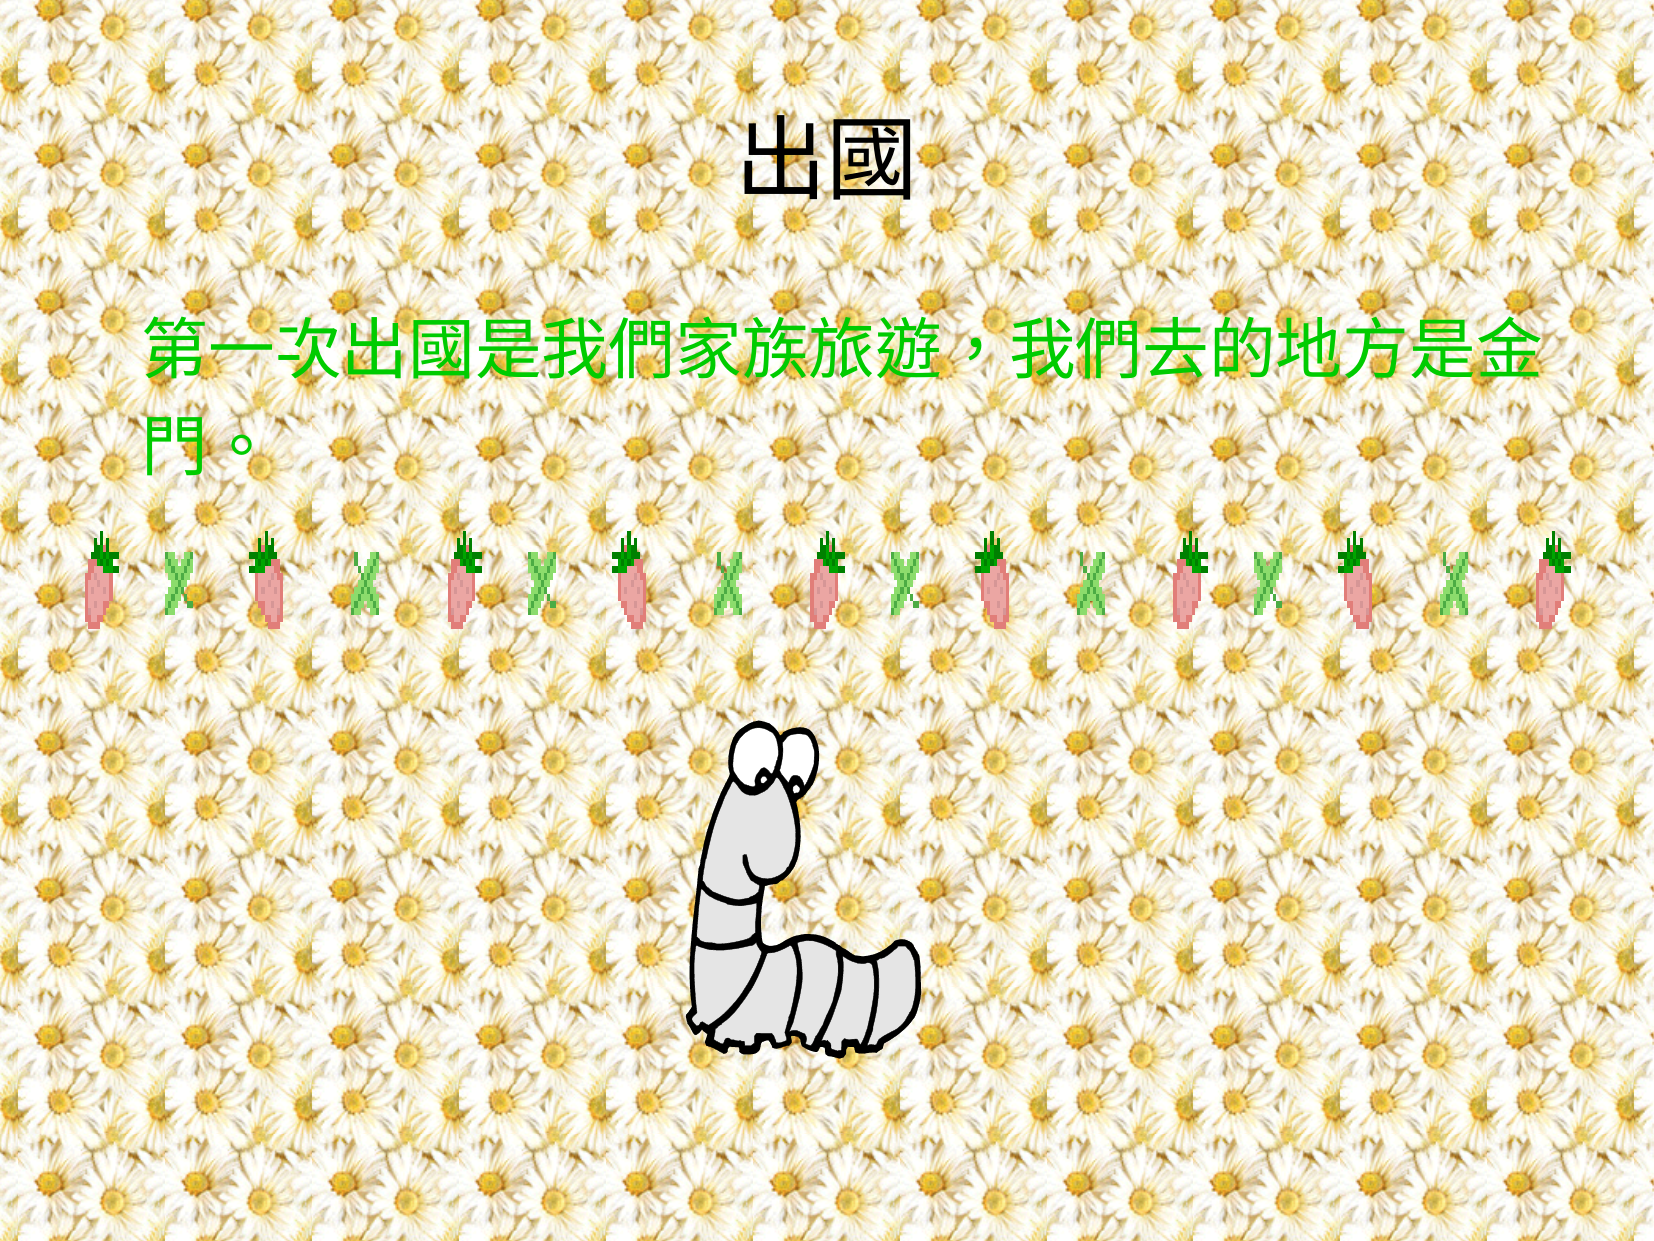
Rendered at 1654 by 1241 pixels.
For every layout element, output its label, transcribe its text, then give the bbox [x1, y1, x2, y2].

title 出國 [82, 49, 1571, 257]
list 第一次出國是我們家族旅遊，我們去的地方是金門。 [70, 296, 1560, 1016]
picture [0, 0, 1654, 1241]
